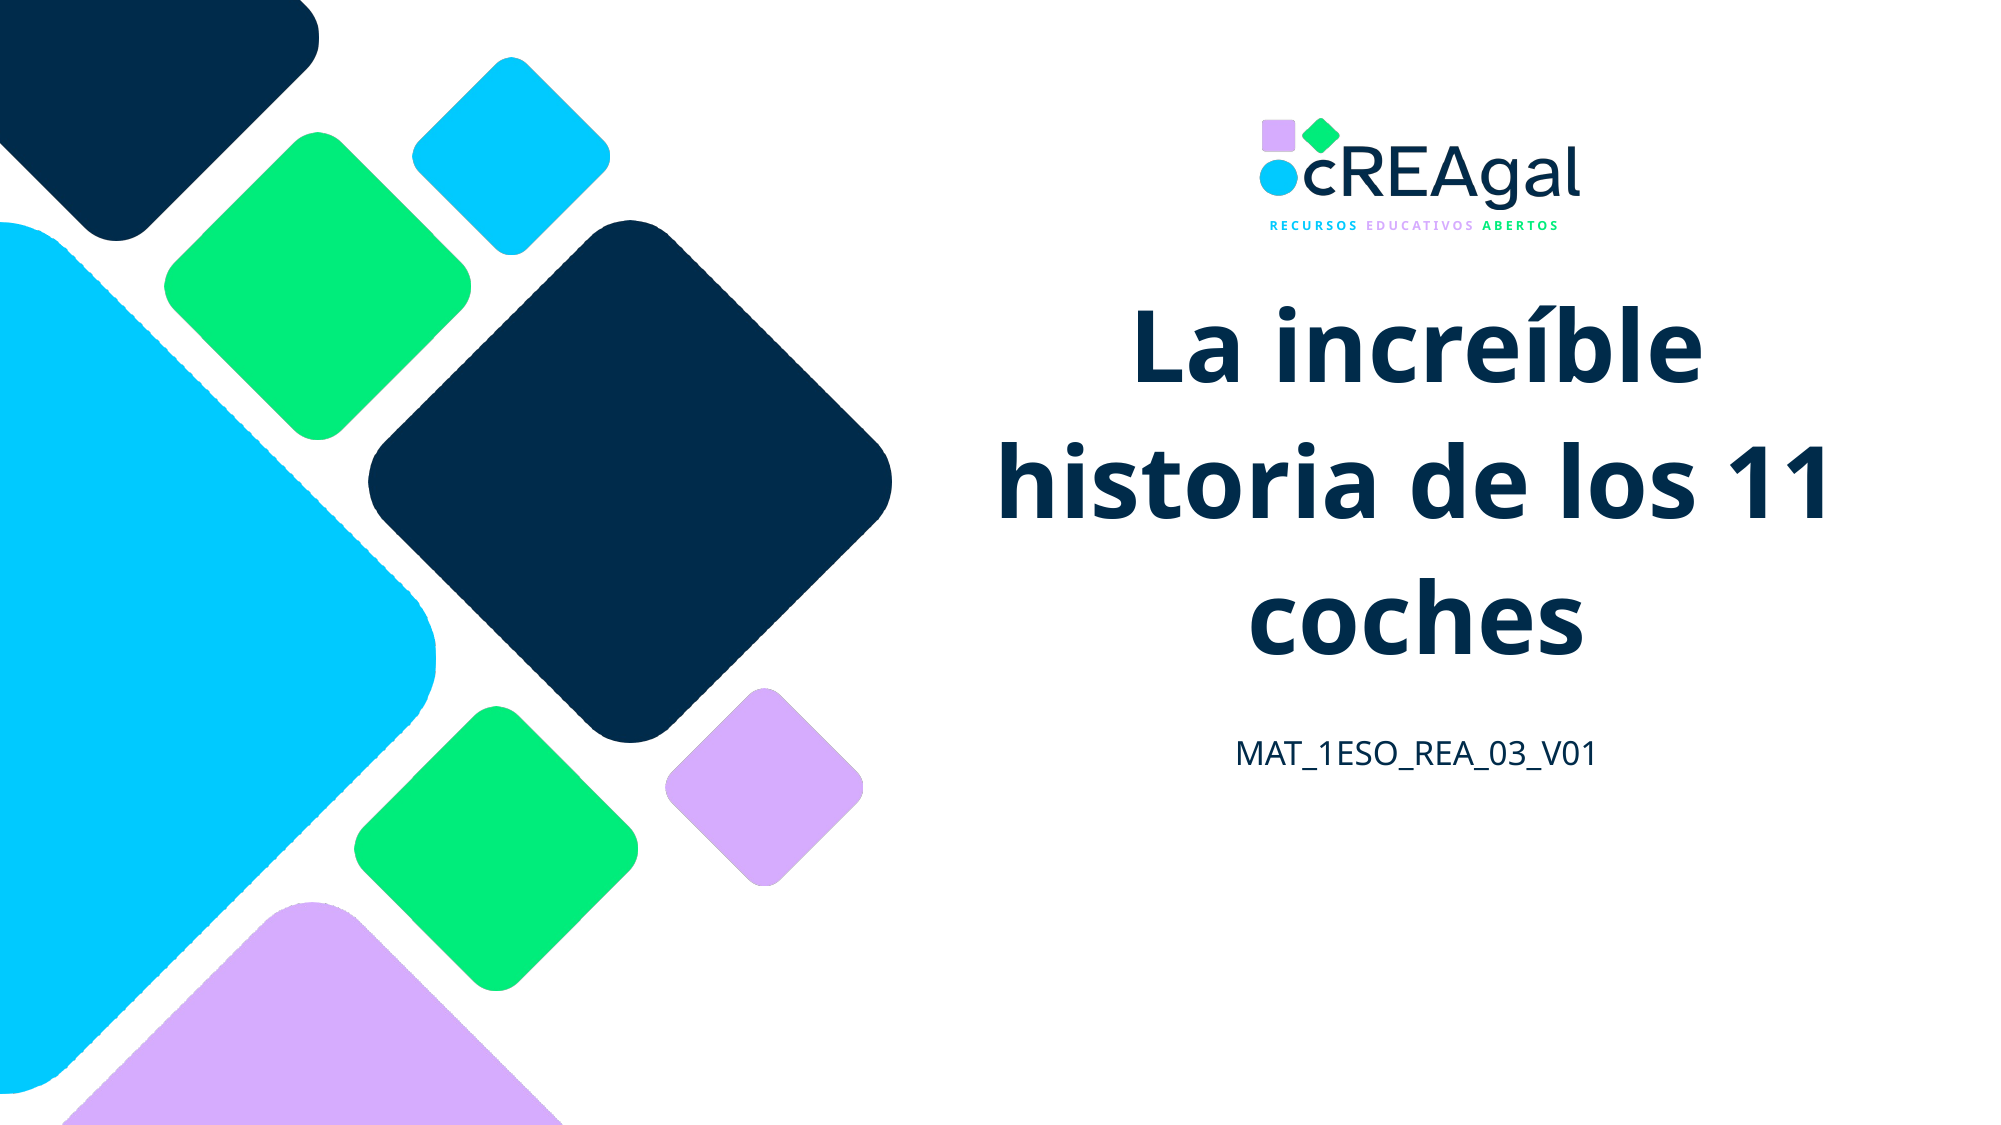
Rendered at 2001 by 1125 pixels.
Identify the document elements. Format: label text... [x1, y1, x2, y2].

picture [0, 0, 892, 1125]
list MAT_1ESO_REA_03_V01 [974, 649, 1861, 857]
picture [515, 57, 610, 149]
picture [1259, 118, 1580, 210]
title La increíble historia de los 11 coches [974, 309, 1861, 649]
